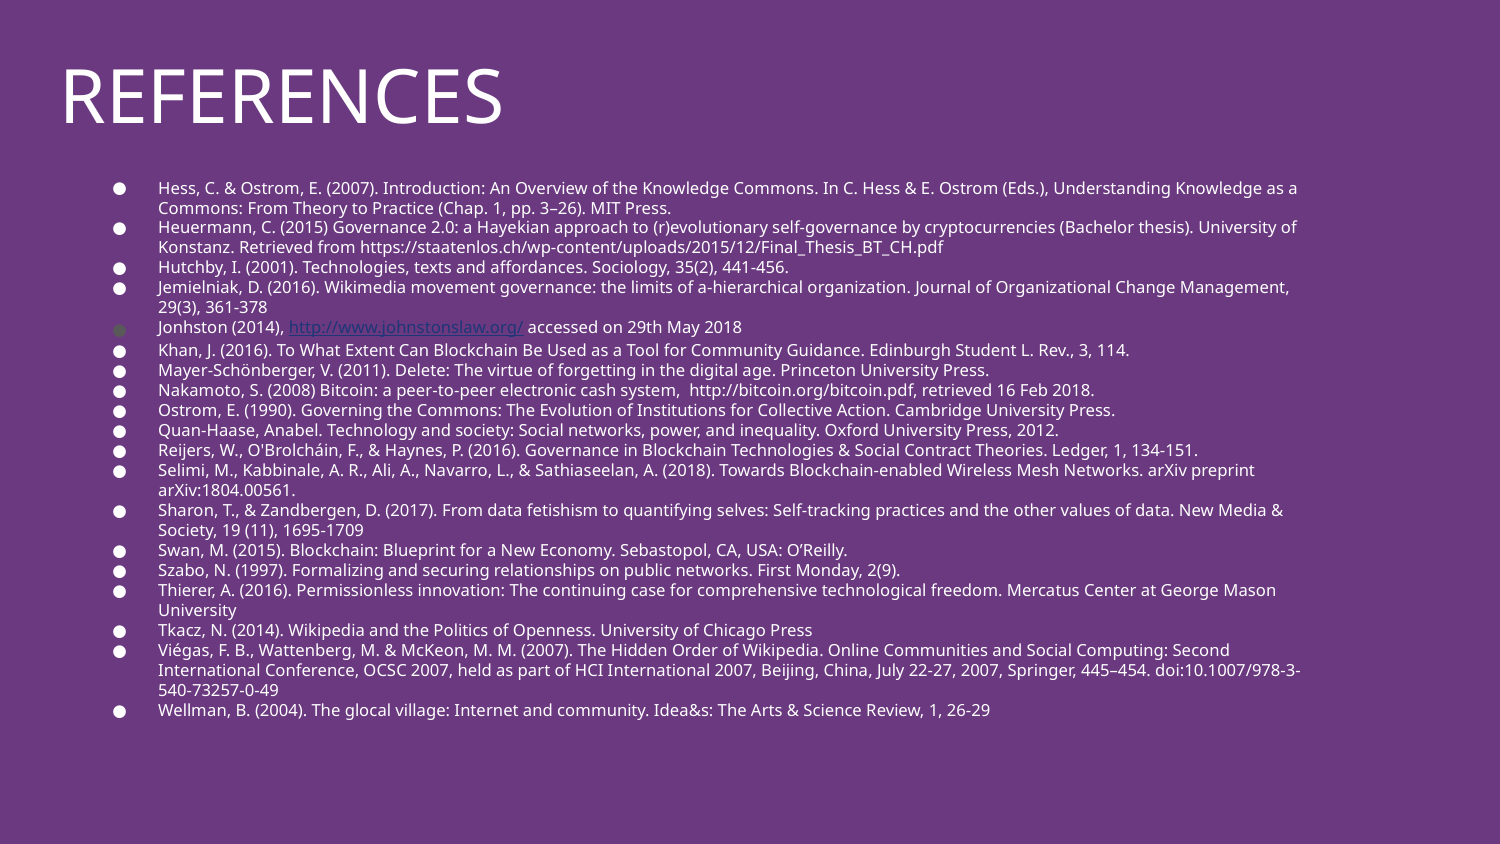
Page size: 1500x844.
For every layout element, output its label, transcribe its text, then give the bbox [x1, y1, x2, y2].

list Hess, C. & Ostrom, E. (2007). Introduction: An Overview of the Knowledge Commons. In C. Hess & E. Ostrom (Eds.), Understanding Knowledge as a Commons: From Theory to Practice (Chap. 1, pp. 3–26). MIT Press. Heuermann, C. (2015) Governance 2.0: a Hayekian approach to (r)evolutionary self-governance by cryptocurrencies (Bachelor thesis). University of Konstanz. Retrieved from https://staatenlos.ch/wp-content/uploads/2015/12/Final_Thesis_BT_CH.pdf Hutchby, I. (2001). Technologies, texts and affordances. Sociology, 35(2), 441-456. Jemielniak, D. (2016). Wikimedia movement governance: the limits of a-hierarchical organization. Journal of Organizational Change Management, 29(3), 361-378 Jonhston (2014), http://www.johnstonslaw.org/ accessed on 29th May 2018 Khan, J. (2016). To What Extent Can Blockchain Be Used as a Tool for Community Guidance. Edinburgh Student L. Rev., 3, 114. Mayer-Schönberger, V. (2011). Delete: The virtue of forgetting in the digital age. Princeton University Press. Nakamoto, S. (2008) Bitcoin: a peer-to-peer electronic cash system, http://bitcoin.org/bitcoin.pdf, retrieved 16 Feb 2018. Ostrom, E. (1990). Governing the Commons: The Evolution of Institutions for Collective Action. Cambridge University Press. Quan-Haase, Anabel. Technology and society: Social networks, power, and inequality. Oxford University Press, 2012. Reijers, W., O'Brolcháin, F., & Haynes, P. (2016). Governance in Blockchain Technologies & Social Contract Theories. Ledger, 1, 134-151. Selimi, M., Kabbinale, A. R., Ali, A., Navarro, L., & Sathiaseelan, A. (2018). Towards Blockchain-enabled Wireless Mesh Networks. arXiv preprint arXiv:1804.00561. Sharon, T., & Zandbergen, D. (2017). From data fetishism to quantifying selves: Self-tracking practices and the other values of data. New Media & Society, 19 (11), 1695-1709 Swan, M. (2015). Blockchain: Blueprint for a New Economy. Sebastopol, CA, USA: O’Reilly. Szabo, N. (1997). Formalizing and securing relationships on public networks. First Monday, 2(9). Thierer, A. (2016). Permissionless innovation: The continuing case for comprehensive technological freedom. Mercatus Center at George Mason University Tkacz, N. (2014). Wikipedia and the Politics of Openness. University of Chicago Press Viégas, F. B., Wattenberg, M. & McKeon, M. M. (2007). The Hidden Order of Wikipedia. Online Communities and Social Computing: Second International Conference, OCSC 2007, held as part of HCI International 2007, Beijing, China, July 22-27, 2007, Springer, 445–454. doi:10.1007/978-3-540-73257-0-49 Wellman, B. (2004). The glocal village: Internet and community. Idea&s: The Arts & Science Review, 1, 26-29 [68, 420, 1331, 497]
text_box REFERENCES [44, 33, 1500, 147]
